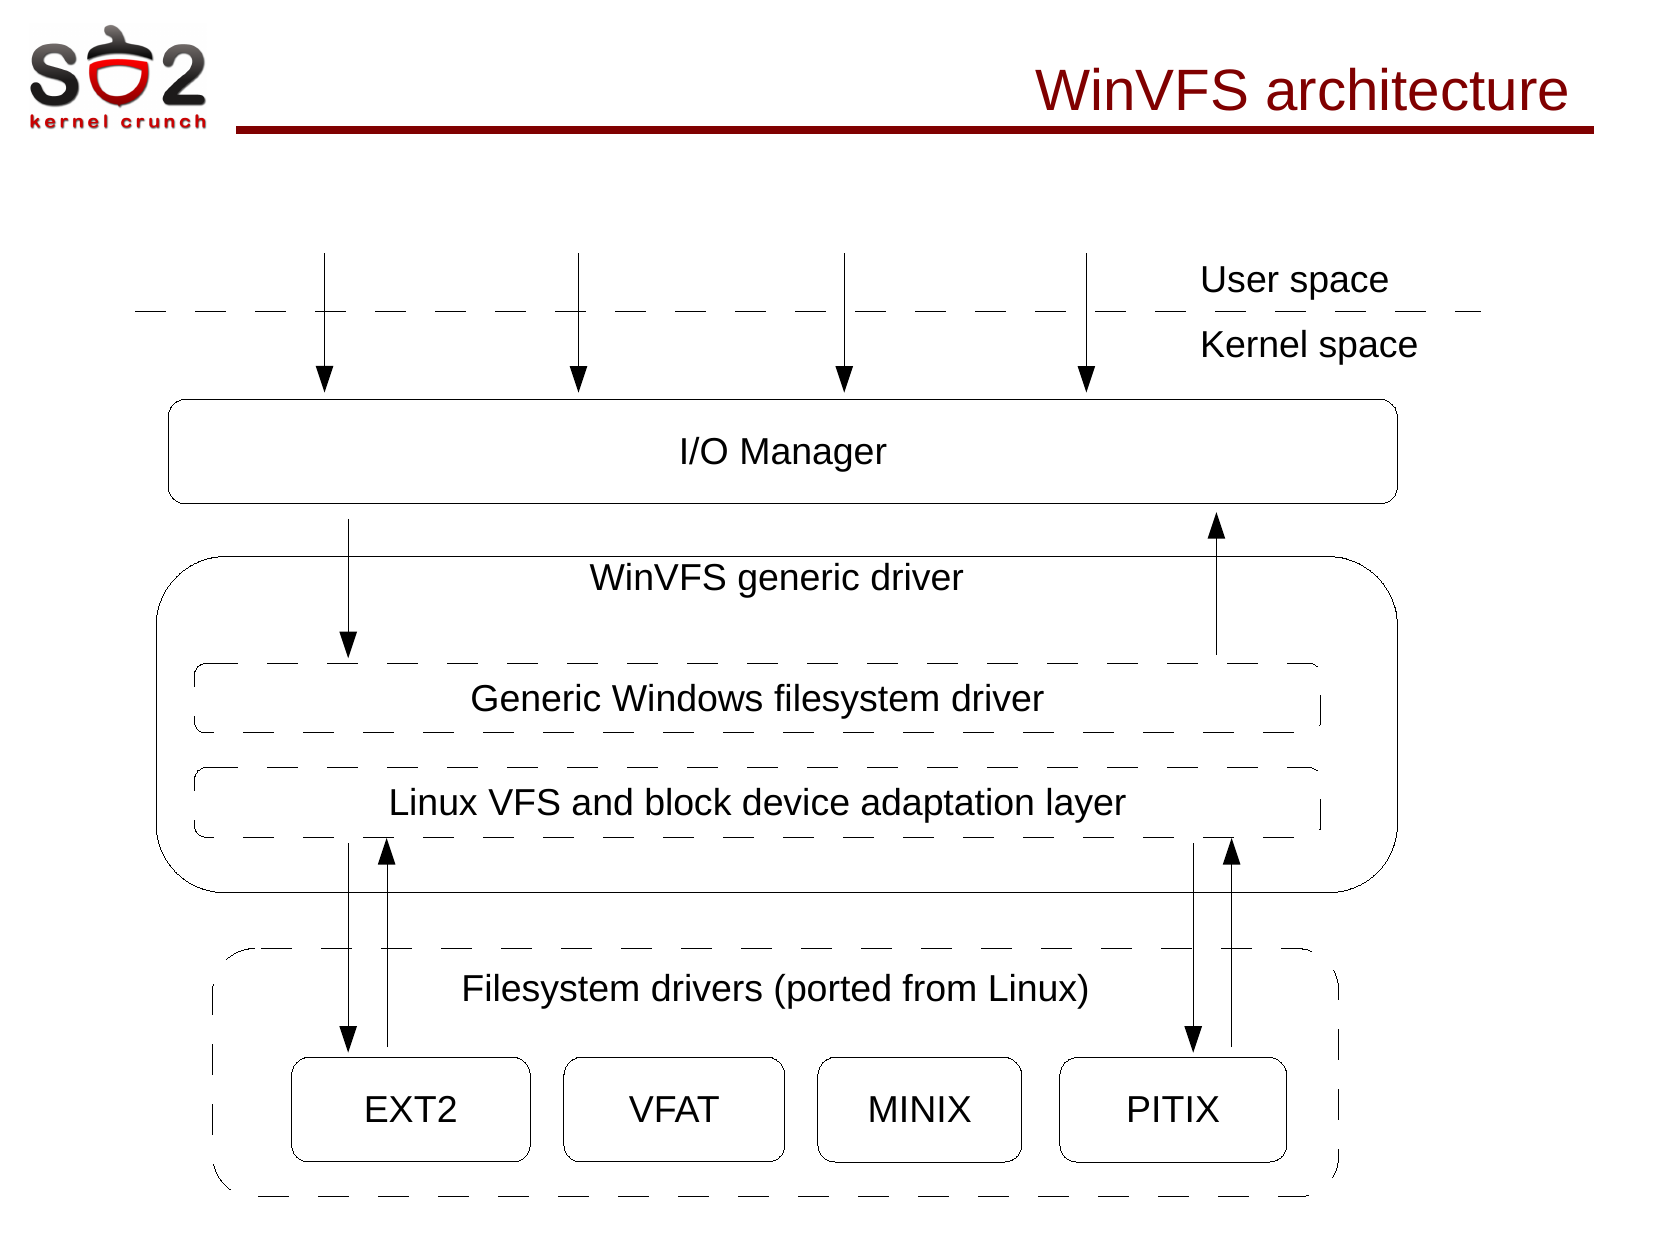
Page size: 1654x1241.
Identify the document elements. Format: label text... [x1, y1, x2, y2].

text_box EXT2 [291, 1057, 531, 1162]
text_box Kernel space [1185, 316, 1448, 374]
picture [29, 23, 207, 130]
text_box User space [1185, 250, 1478, 308]
title WinVFS architecture [82, 45, 1571, 136]
text_box I/O Manager [168, 399, 1398, 504]
text_box MINIX [817, 1057, 1022, 1163]
text_box PITIX [1059, 1057, 1287, 1163]
text_box Filesystem drivers (ported from Linux) [212, 948, 1339, 1197]
text_box WinVFS generic driver [156, 556, 1398, 893]
text_box VFAT [563, 1057, 785, 1162]
